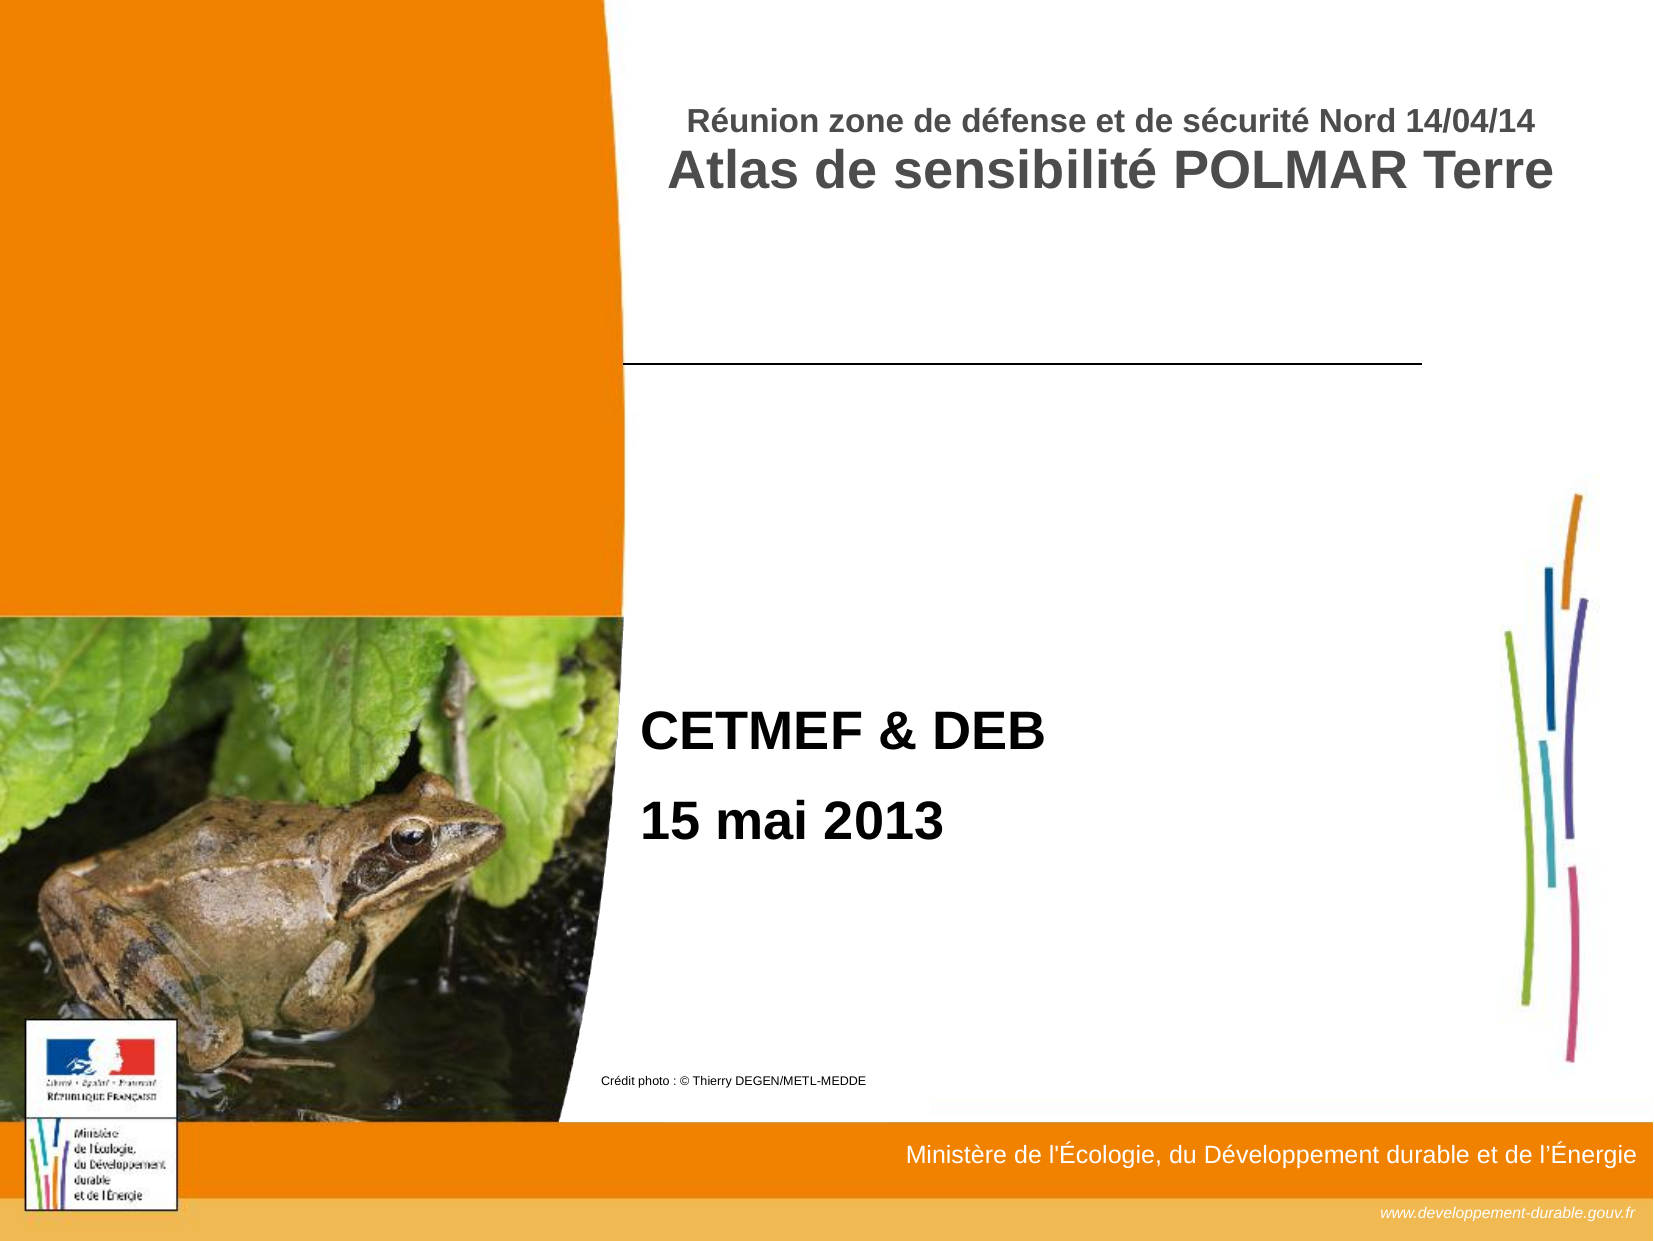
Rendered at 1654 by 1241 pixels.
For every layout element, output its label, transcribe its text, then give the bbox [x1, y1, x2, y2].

title Réunion zone de défense et de sécurité Nord 14/04/14 Atlas de sensibilité POLMAR Terre [639, 54, 1584, 247]
subtitle CETMEF & DEB 15 mai 2013 [640, 610, 1428, 852]
picture [0, 0, 1654, 1241]
